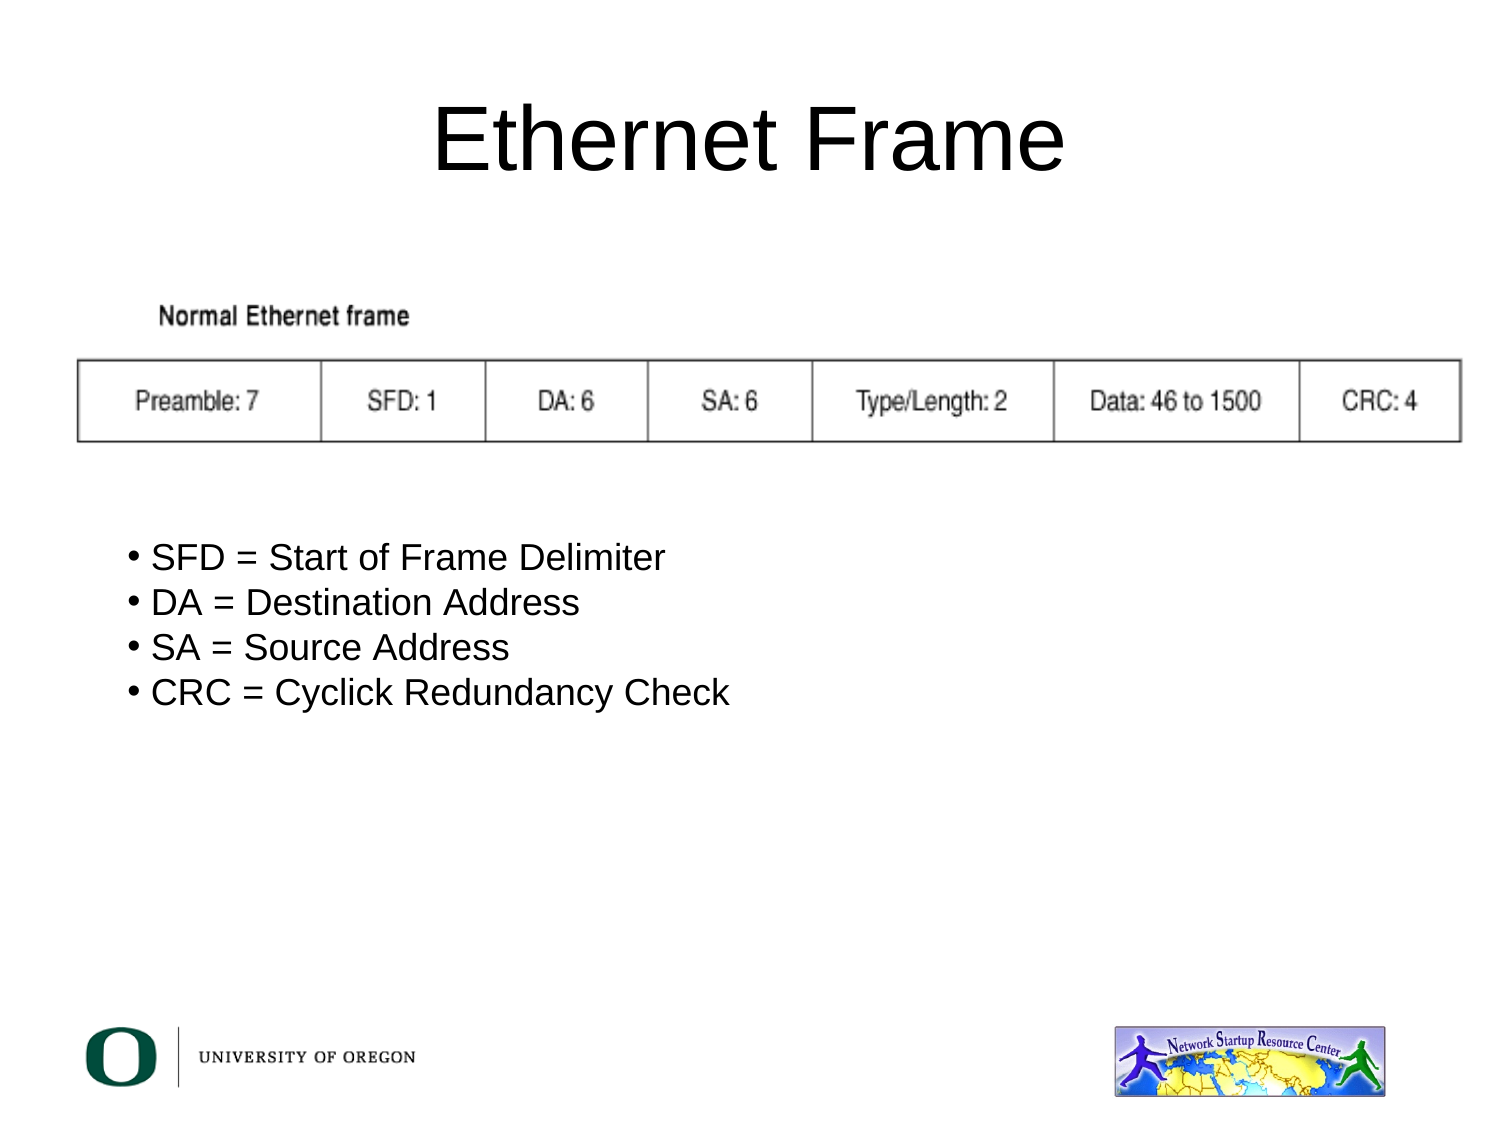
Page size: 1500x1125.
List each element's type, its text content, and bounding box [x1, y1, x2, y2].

picture [75, 1024, 426, 1090]
picture [1112, 1024, 1388, 1099]
picture [75, 299, 1464, 513]
text_box SFD = Start of Frame Delimiter DA = Destination Address SA = Source Address CRC = Cyclick Redundancy Check [112, 524, 1413, 721]
title Ethernet Frame [75, 45, 1426, 233]
